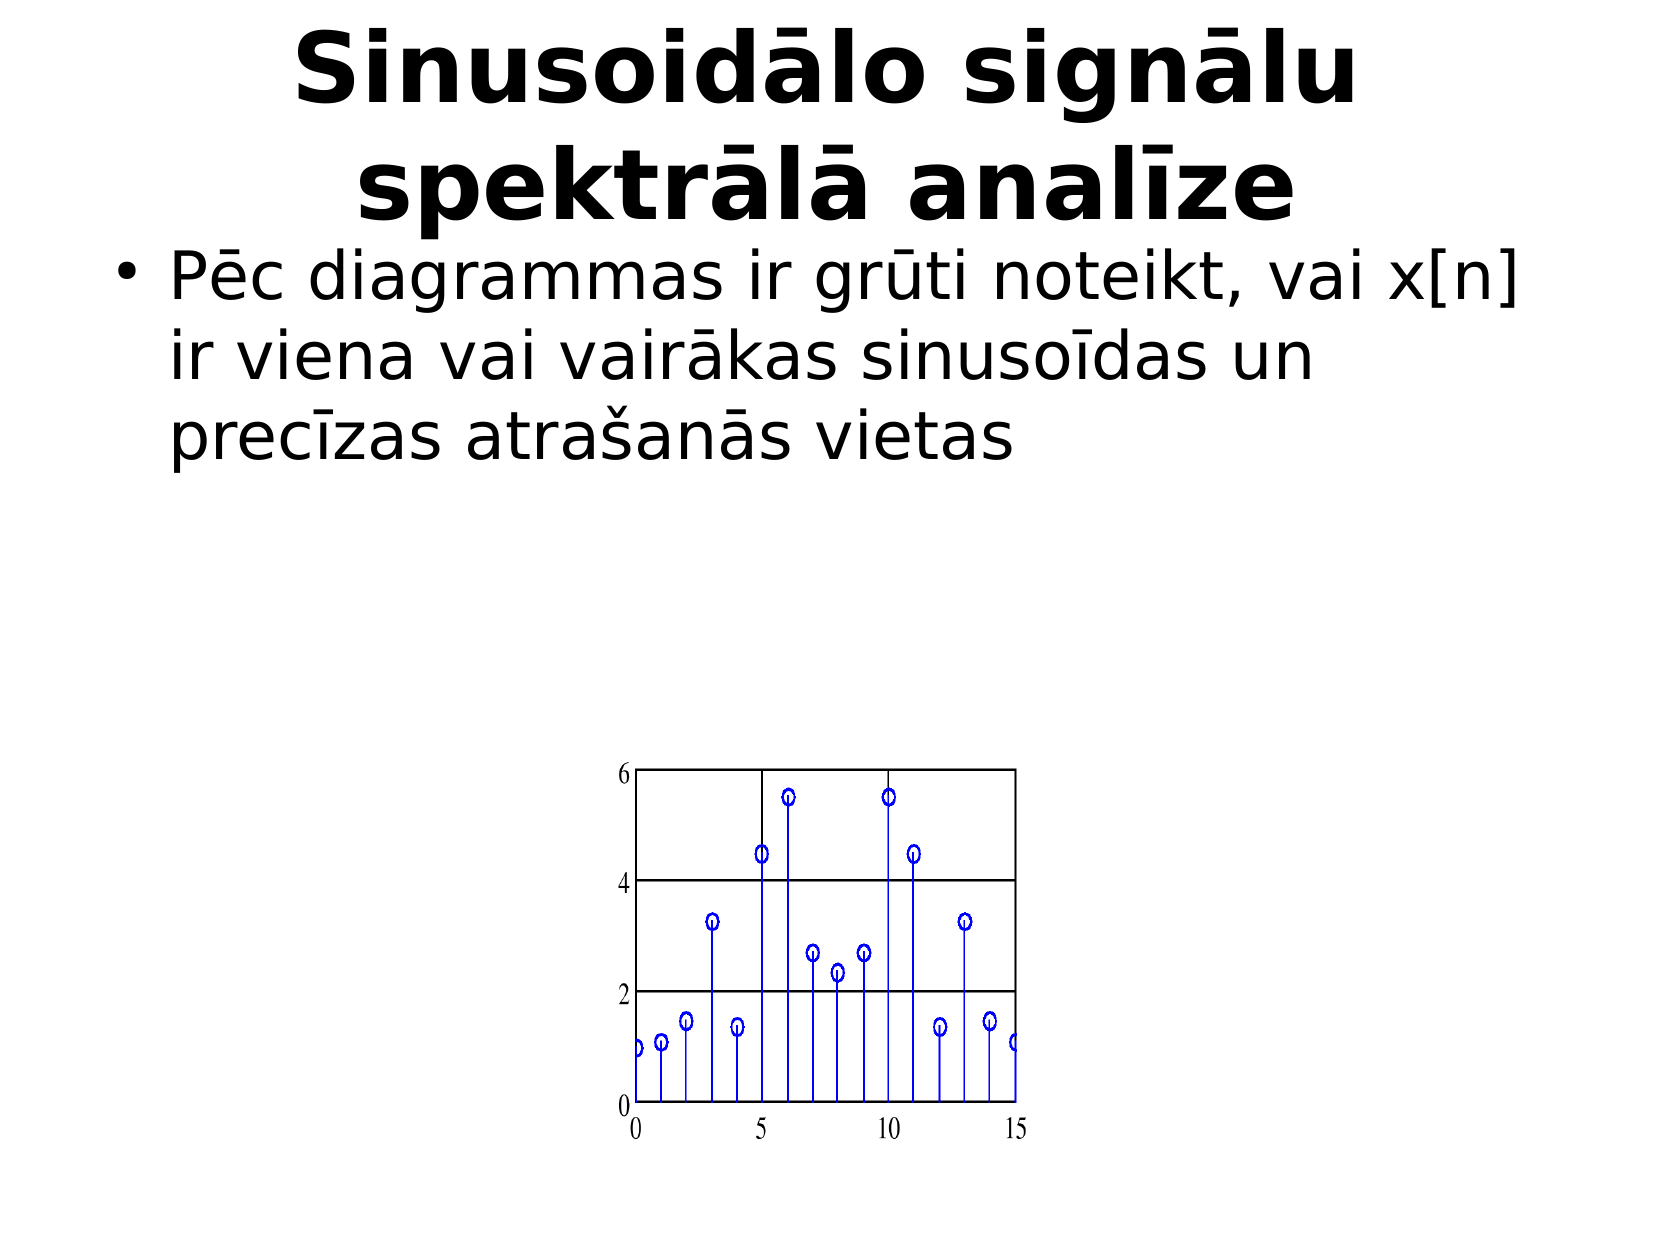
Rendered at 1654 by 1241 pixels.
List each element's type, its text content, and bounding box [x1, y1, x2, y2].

picture [581, 726, 1040, 1185]
title Sinusoidālo signālu spektrālā analīze [82, 49, 1571, 196]
list Pēc diagrammas ir grūti noteikt, vai x[n] ir viena vai vairākas sinusoīdas un precīzas atrašanās vietas [82, 225, 1538, 683]
